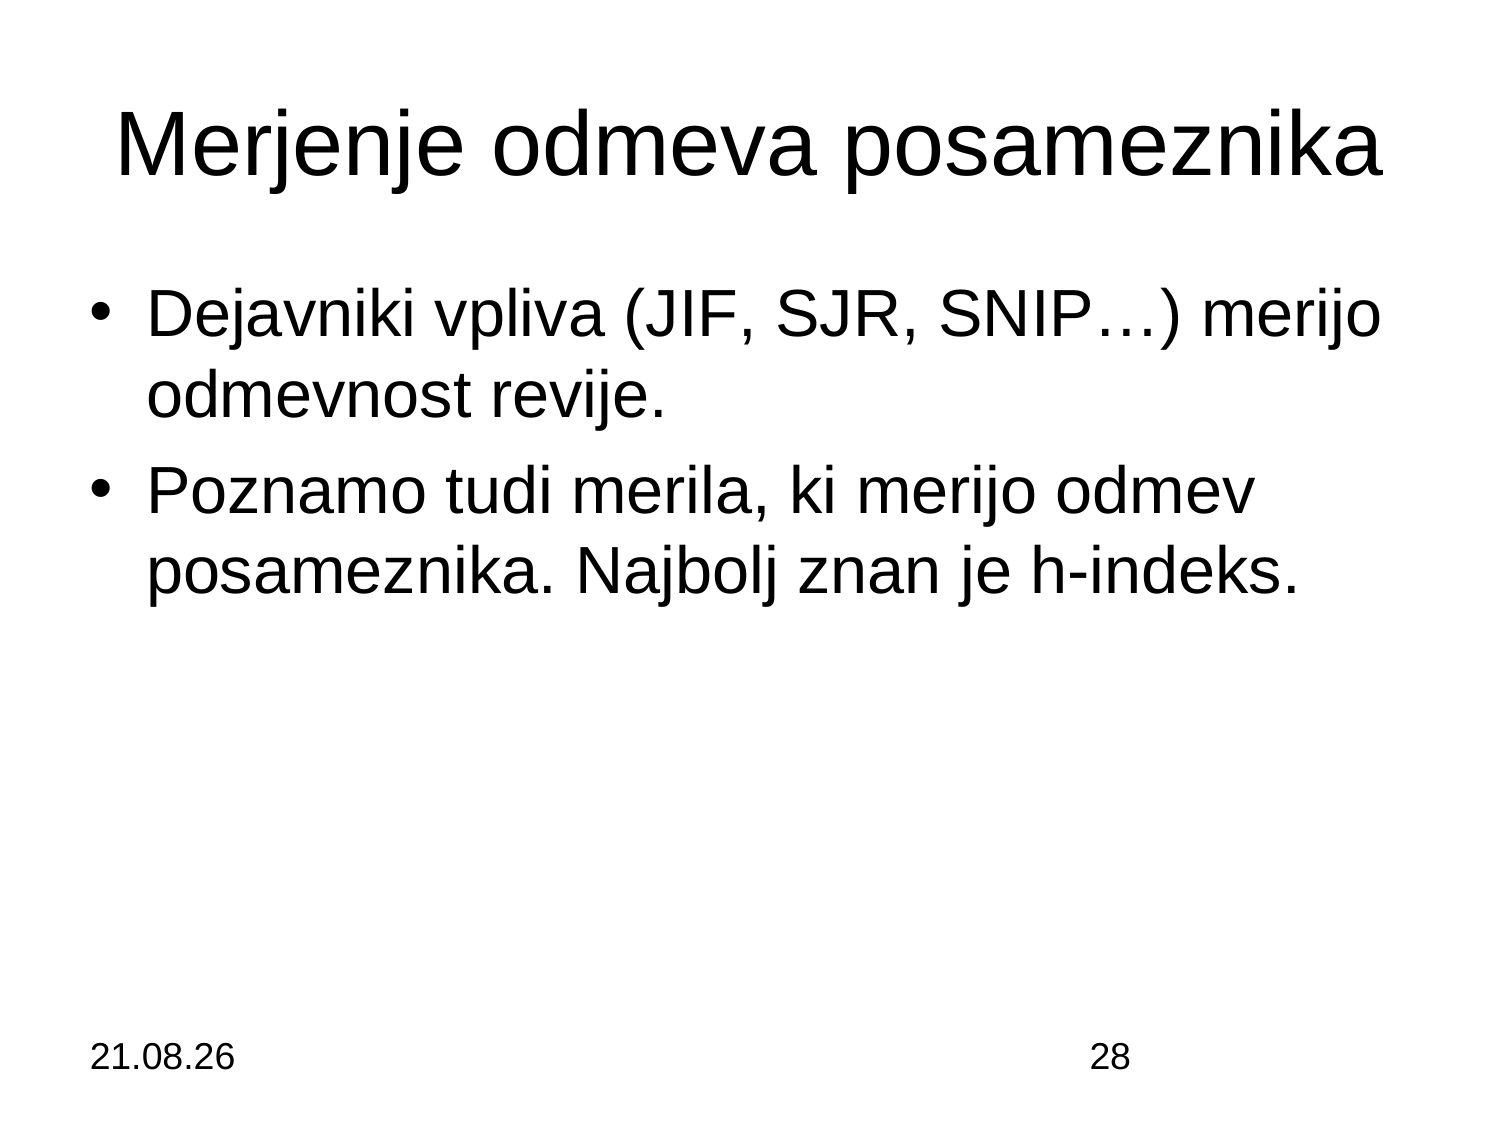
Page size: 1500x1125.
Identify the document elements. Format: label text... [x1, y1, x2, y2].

list Dejavniki vpliva (JIF, SJR, SNIP…) merijo odmevnost revije. Poznamo tudi merila, ki merijo odmev posameznika. Najbolj znan je h-indeks. [75, 262, 1426, 1006]
title Merjenje odmeva posameznika [75, 45, 1426, 233]
